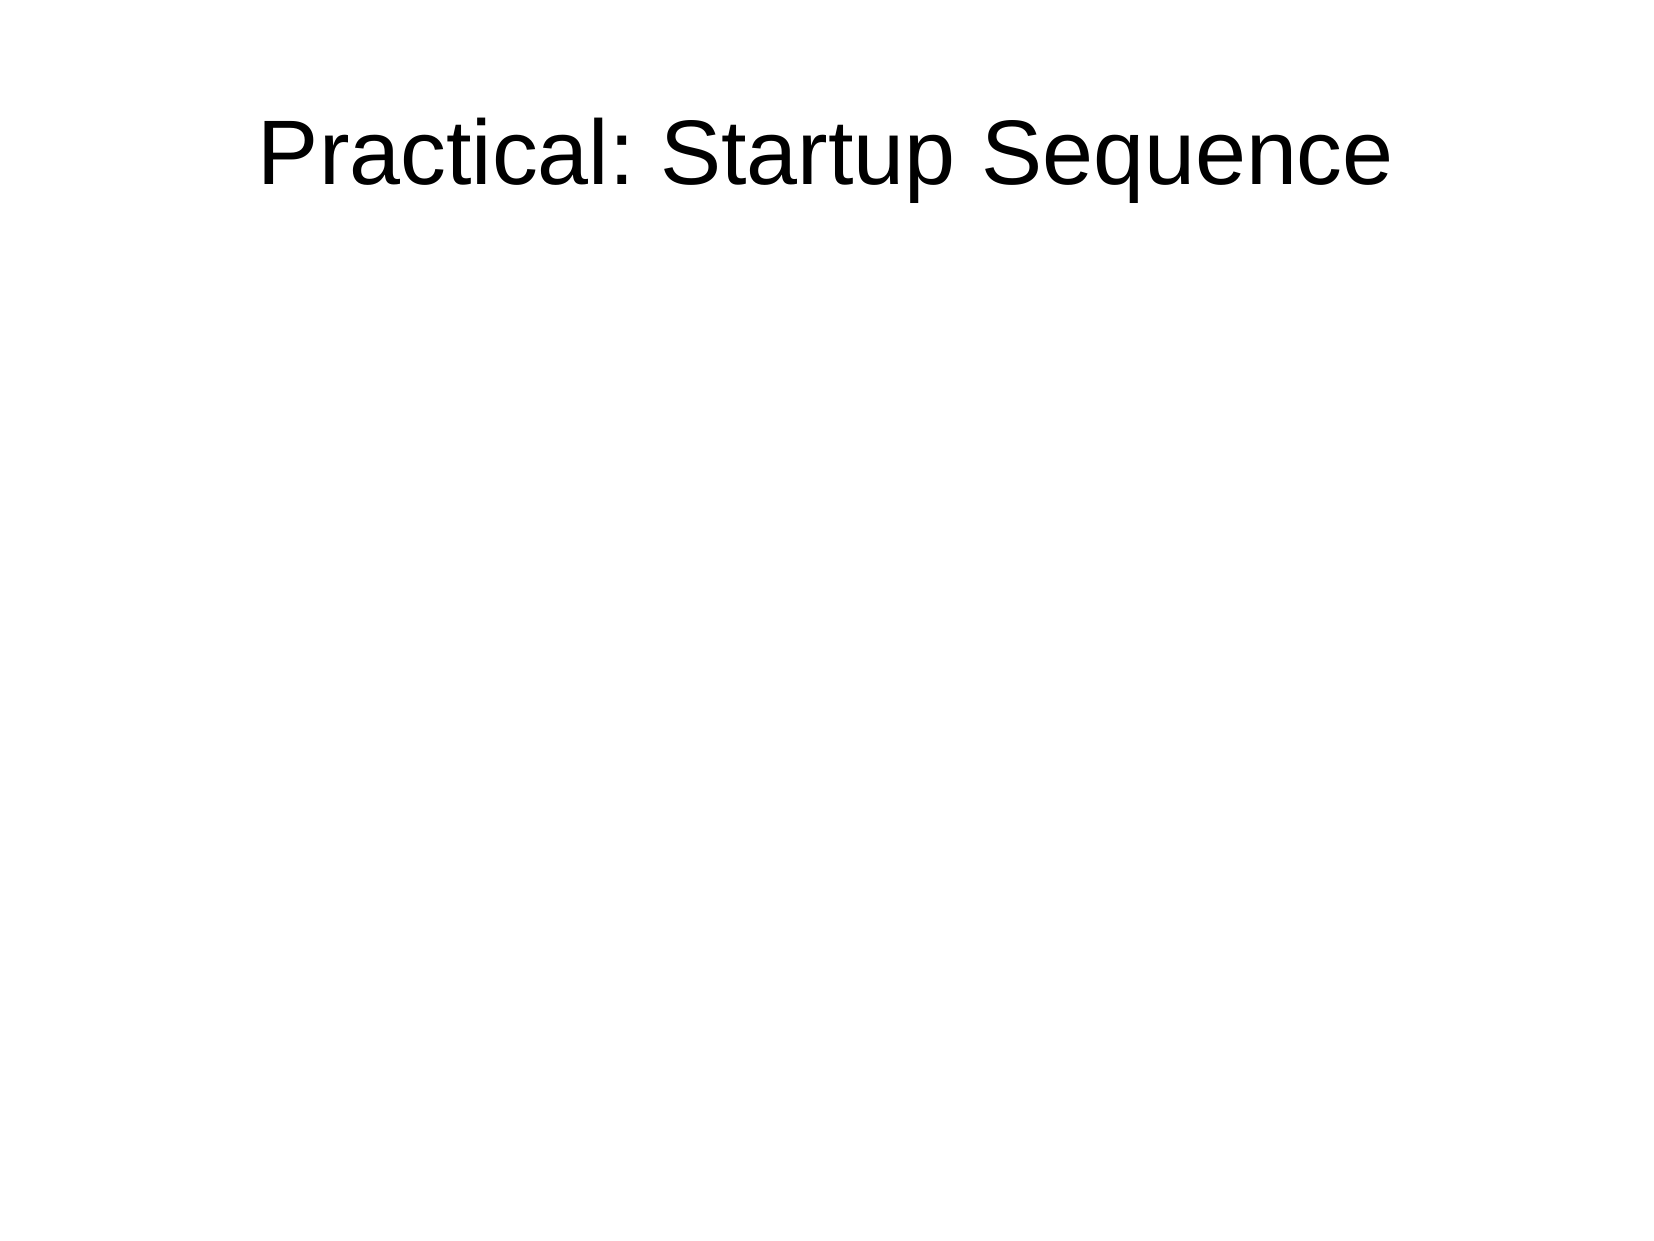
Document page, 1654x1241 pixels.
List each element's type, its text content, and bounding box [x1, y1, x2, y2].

title Practical: Startup Sequence [82, 49, 1571, 257]
